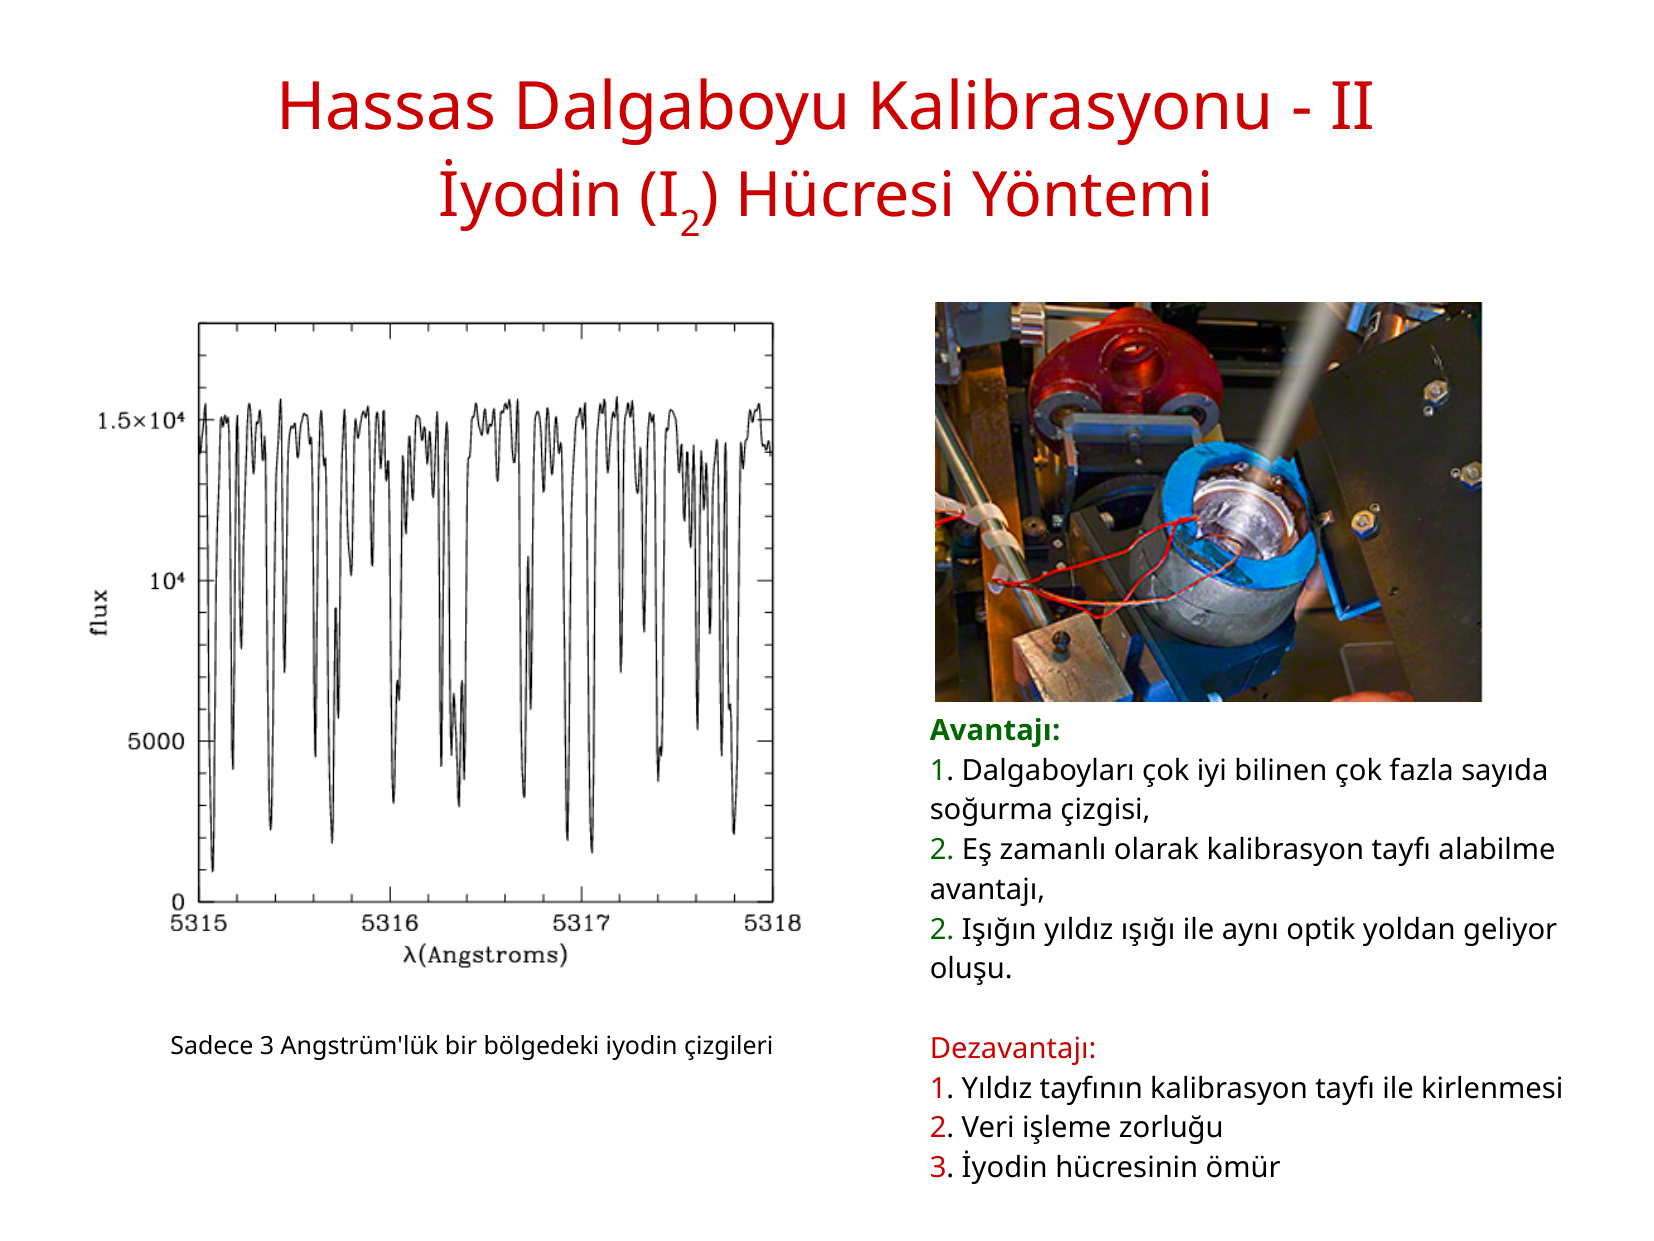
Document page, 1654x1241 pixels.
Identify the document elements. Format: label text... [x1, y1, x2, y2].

picture [87, 284, 811, 1008]
text_box Sadece 3 Angstrüm'lük bir bölgedeki iyodin çizgileri [75, 1020, 871, 1081]
text_box Avantajı: 1. Dalgaboyları çok iyi bilinen çok fazla sayıda soğurma çizgisi, 2. Eş zamanlı olarak kalibrasyon tayfı alabilme avantajı, 2. Işığın yıldız ışığı ile aynı optik yoldan geliyor oluşu. Dezavantajı: 1. Yıldız tayfının kalibrasyon tayfı ile kirlenmesi 2. Veri işleme zorluğu 3. İyodin hücresinin ömür [915, 701, 1591, 1182]
title Hassas Dalgaboyu Kalibrasyonu - II İyodin (I2) Hücresi Yöntemi [82, 49, 1571, 257]
picture [935, 302, 1486, 702]
